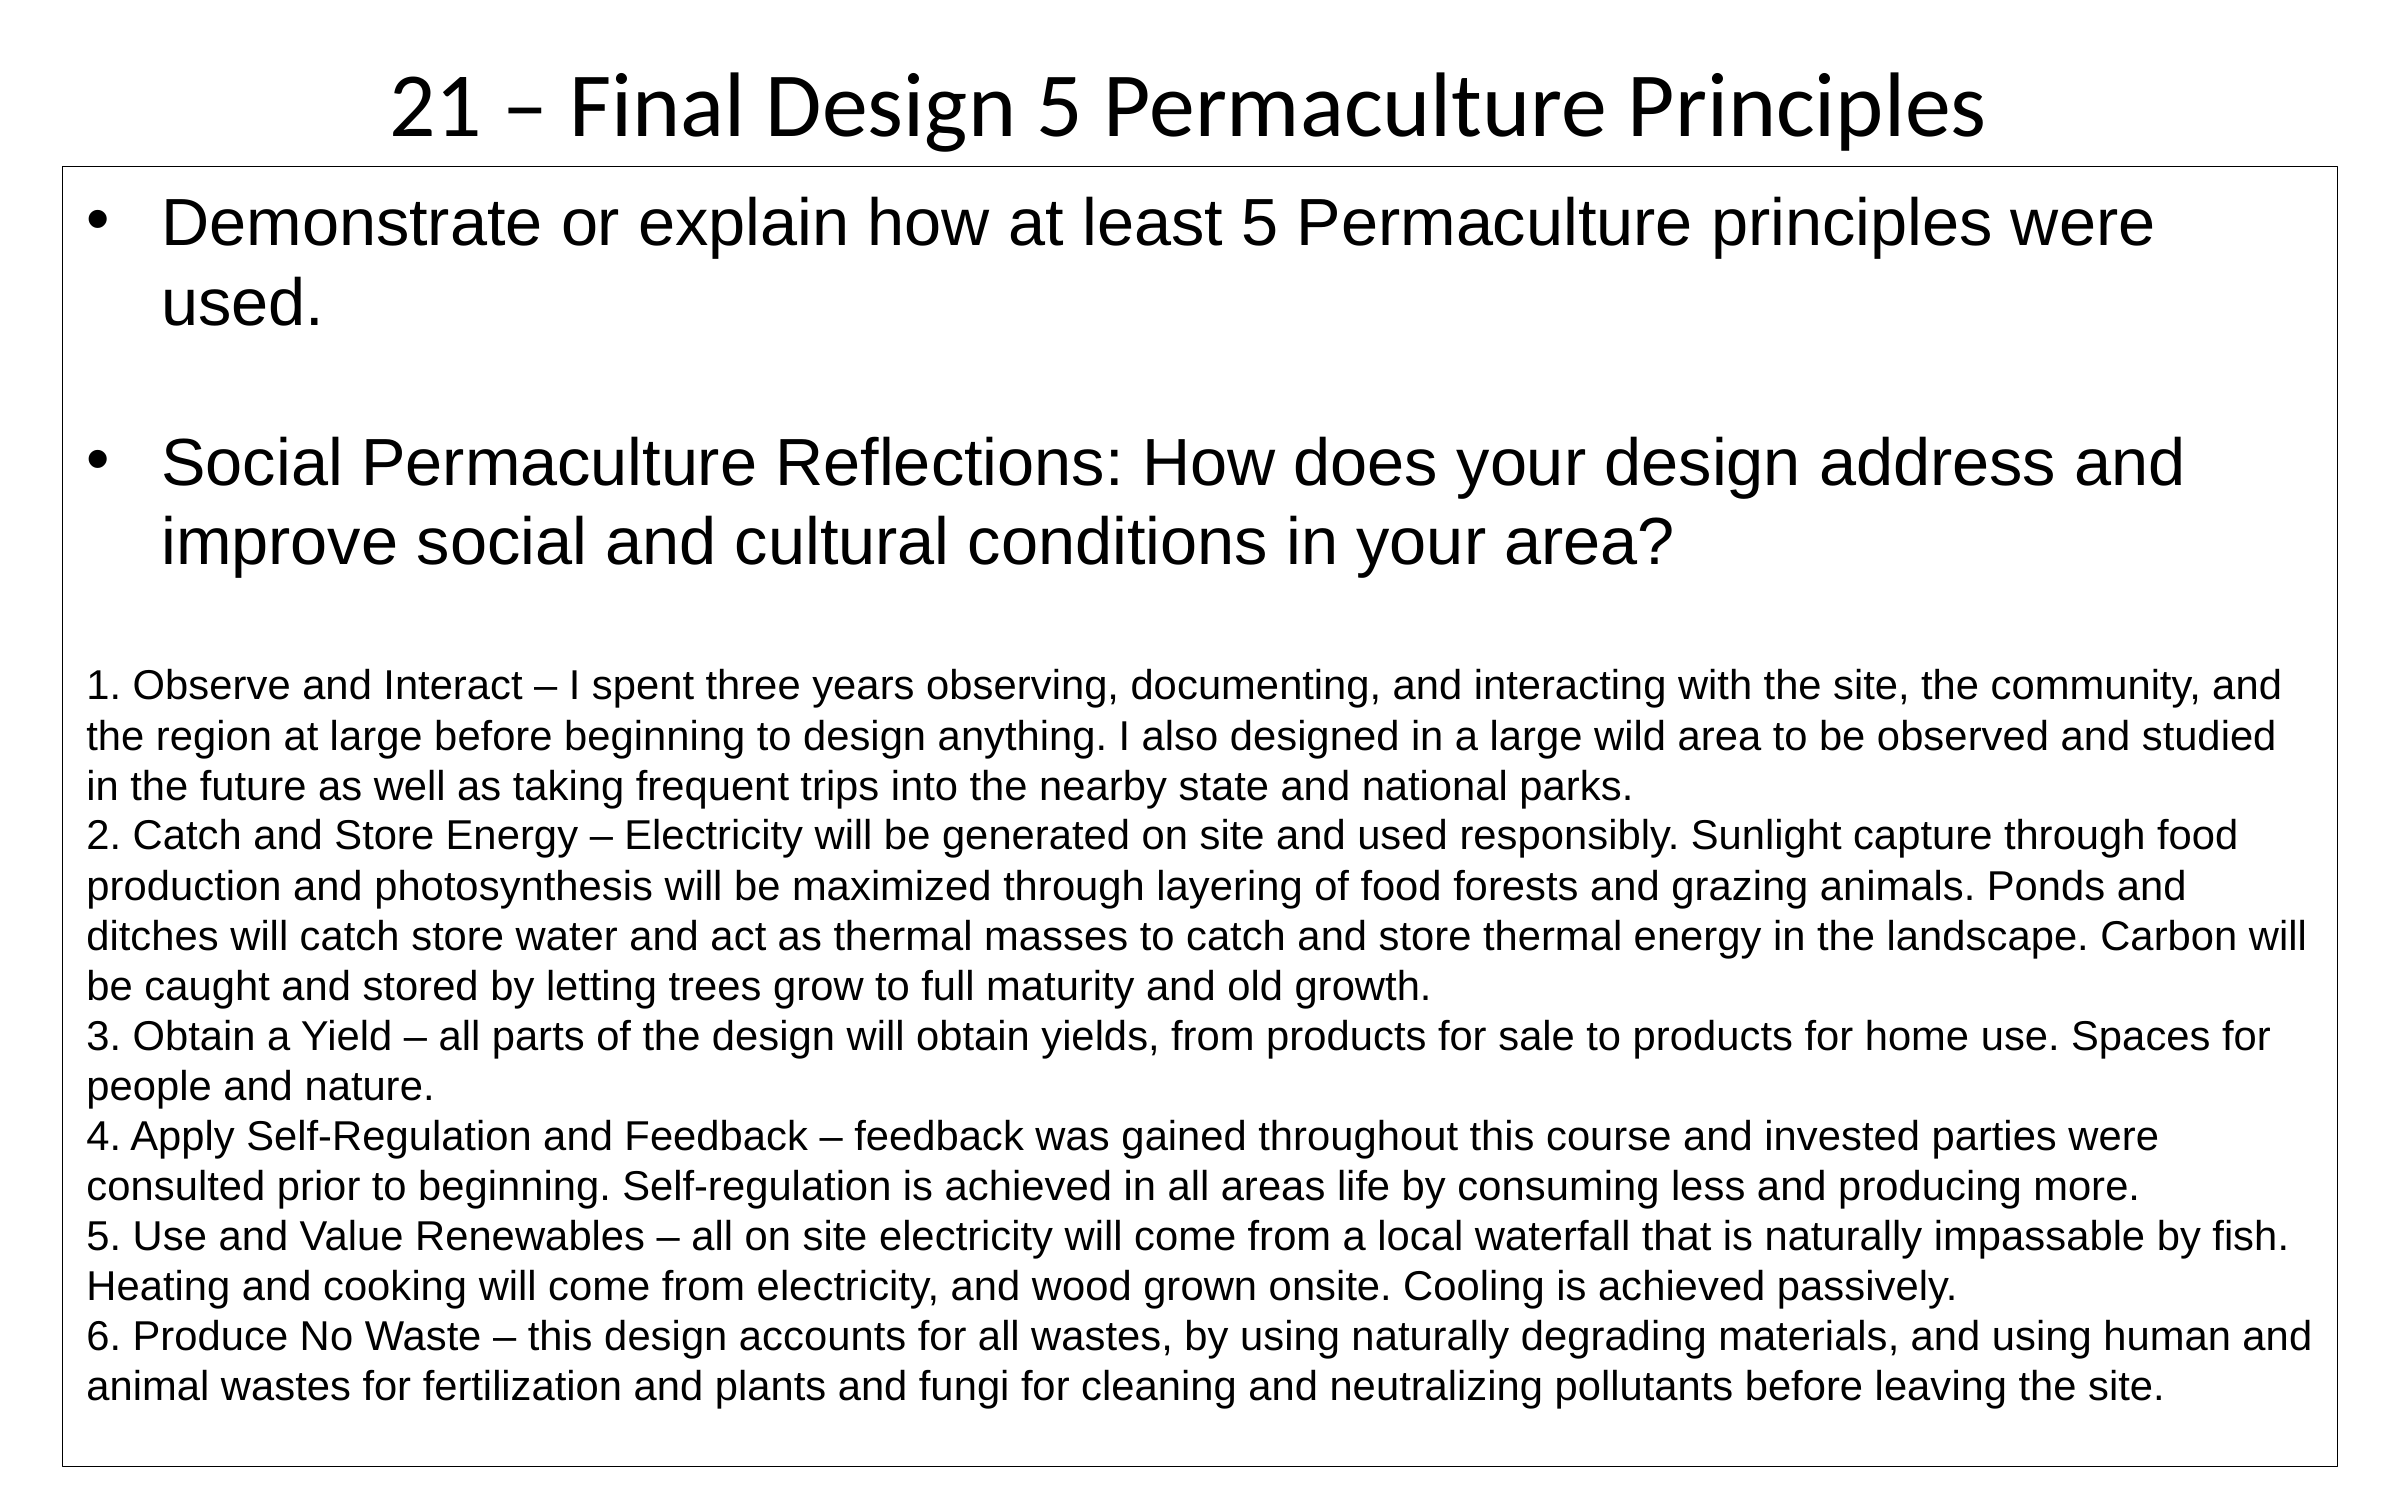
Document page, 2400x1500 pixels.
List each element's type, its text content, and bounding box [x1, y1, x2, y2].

text_box Demonstrate or explain how at least 5 Permaculture principles were used. Social Permaculture Reflections: How does your design address and improve social and cultural conditions in your area? 1. Observe and Interact – I spent three years observing, documenting, and interacting with the site, the community, and the region at large before beginning to design anything. I also designed in a large wild area to be observed and studied in the future as well as taking frequent trips into the nearby state and national parks. 2. Catch and Store Energy – Electricity will be generated on site and used responsibly. Sunlight capture through food production and photosynthesis will be maximized through layering of food forests and grazing animals. Ponds and ditches will catch store water and act as thermal masses to catch and store thermal energy in the landscape. Carbon will be caught and stored by letting trees grow to full maturity and old growth. 3. Obtain a Yield – all parts of the design will obtain yields, from products for sale to products for home use. Spaces for people and nature. 4. Apply Self-Regulation and Feedback – feedback was gained throughout this course and invested parties were consulted prior to beginning. Self-regulation is achieved in all areas life by consuming less and producing more. 5. Use and Value Renewables – all on site electricity will come from a local waterfall that is naturally impassable by fish. Heating and cooking will come from electricity, and wood grown onsite. Cooling is achieved passively. 6. Produce No Waste – this design accounts for all wastes, by using naturally degrading materials, and using human and animal wastes for fertilization and plants and fungi for cleaning and neutralizing pollutants before leaving the site. [62, 166, 2338, 1467]
text_box 21 – Final Design 5 Permaculture Principles [179, 33, 2220, 166]
